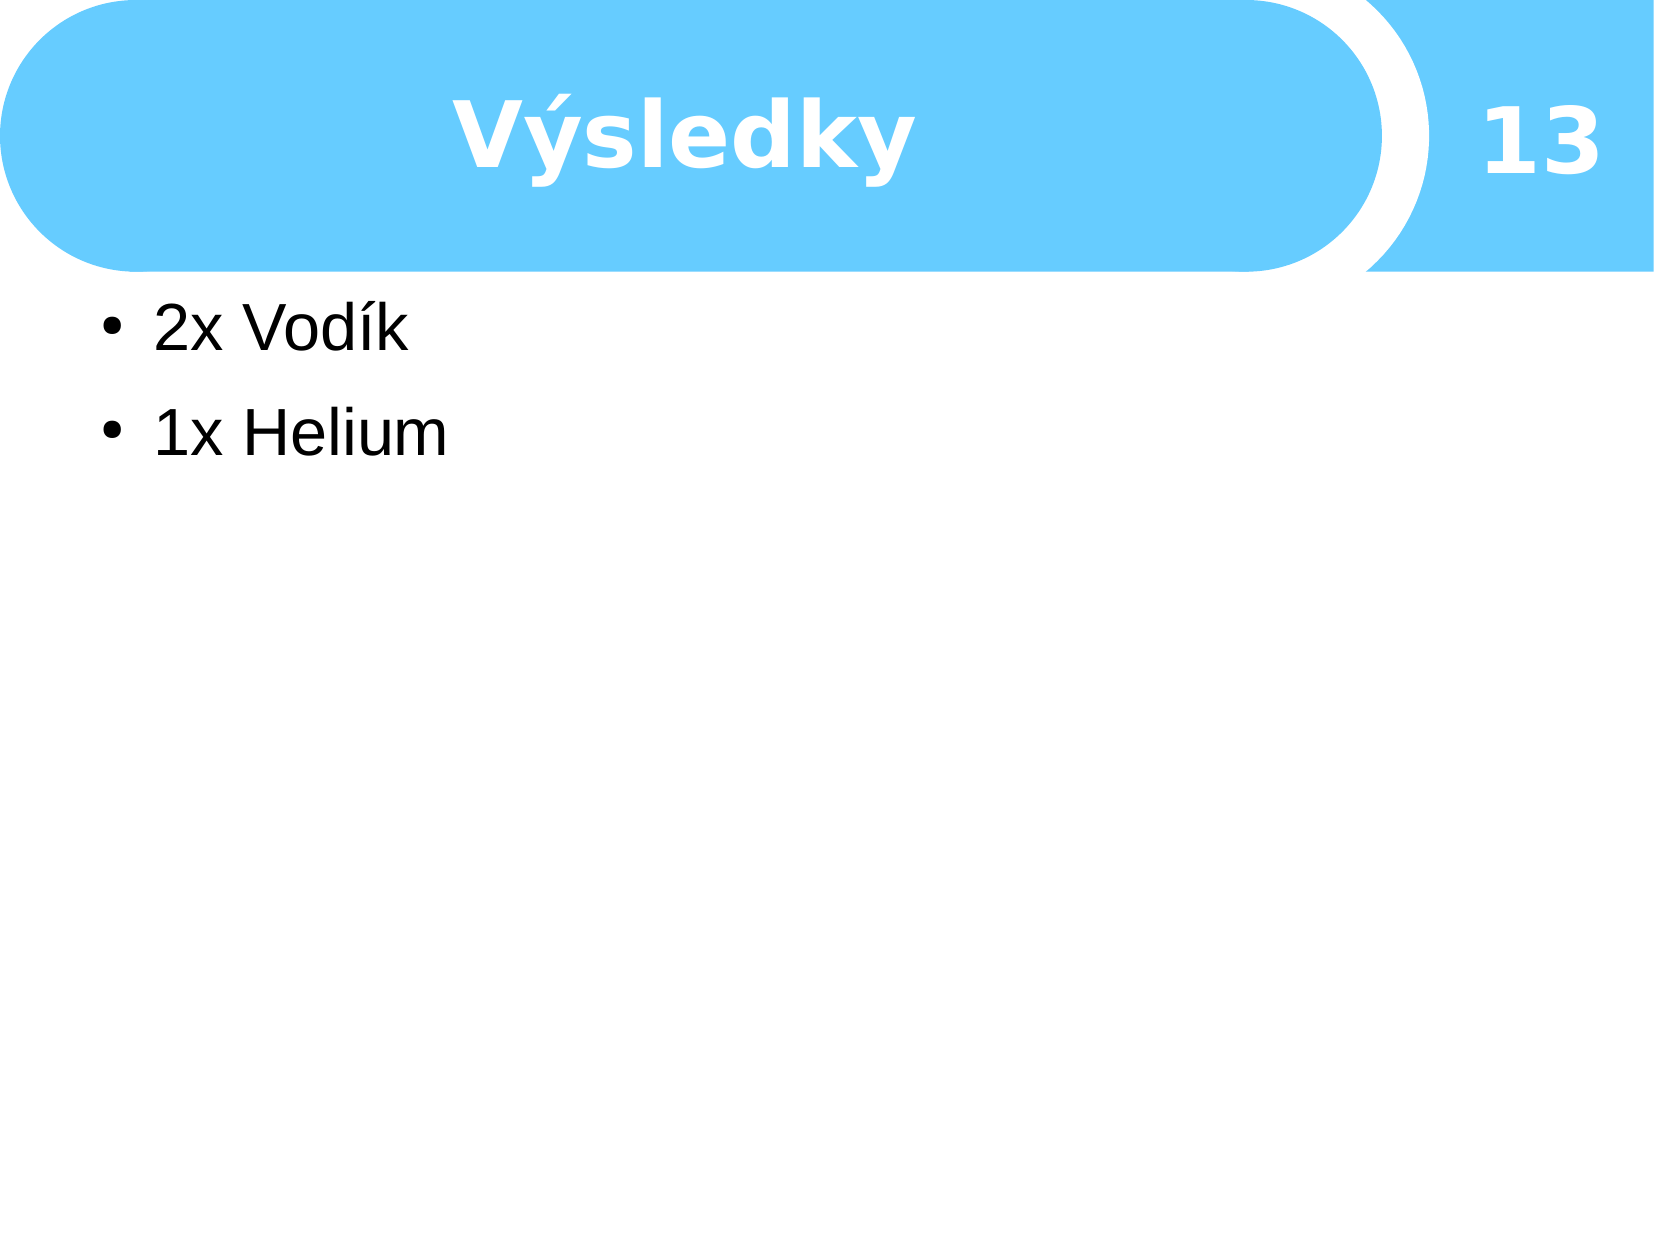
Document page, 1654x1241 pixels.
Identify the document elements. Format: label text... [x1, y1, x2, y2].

list 2x Vodík 1x Helium [82, 290, 1571, 1010]
title Výsledky [118, 0, 1252, 272]
